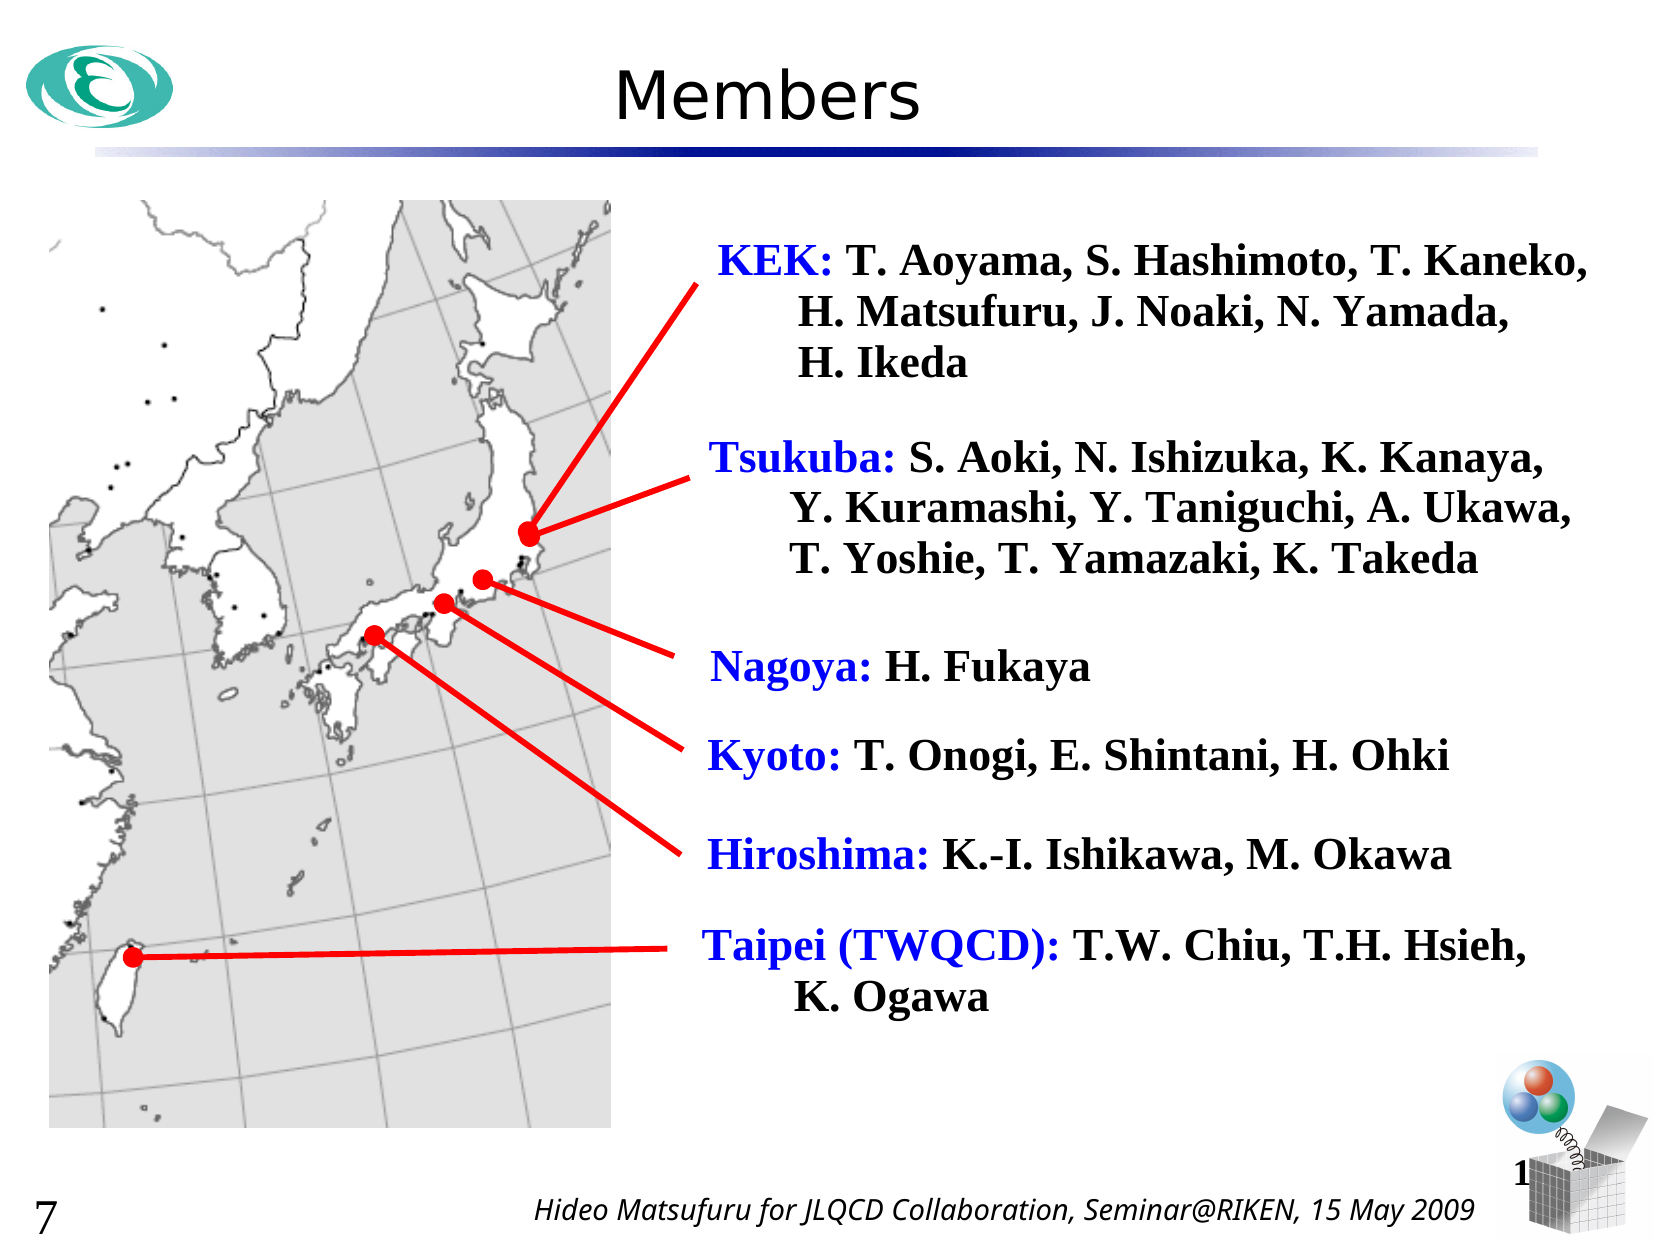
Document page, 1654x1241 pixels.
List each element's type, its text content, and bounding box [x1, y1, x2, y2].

title Members [46, 44, 1489, 148]
text_box Kyoto: T. Onogi, E. Shintani, H. Ohki [707, 729, 1451, 792]
text_box Nagoya: H. Fukaya [710, 653, 1132, 701]
picture [1497, 1053, 1654, 1241]
text_box Tsukuba: S. Aoki, N. Ishizuka, K. Kanaya, Y. Kuramashi, Y. Taniguchi, A. Ukawa, T. Yoshie, T. Yamazaki, K. Takeda [708, 431, 1584, 653]
picture [95, 147, 1538, 157]
picture [20, 37, 179, 136]
text_box KEK: T. Aoyama, S. Hashimoto, T. Kaneko, H. Matsufuru, J. Noaki, N. Yamada, H. Ikeda [717, 234, 1600, 416]
text_box Taipei (TWQCD): T.W. Chiu, T.H. Hsieh, K. Ogawa [701, 919, 1528, 1040]
text_box 1 [1512, 1151, 1532, 1201]
picture [49, 200, 611, 1128]
text_box Hiroshima: K.-I. Ishikawa, M. Okawa [707, 828, 1453, 889]
picture [537, 417, 611, 529]
